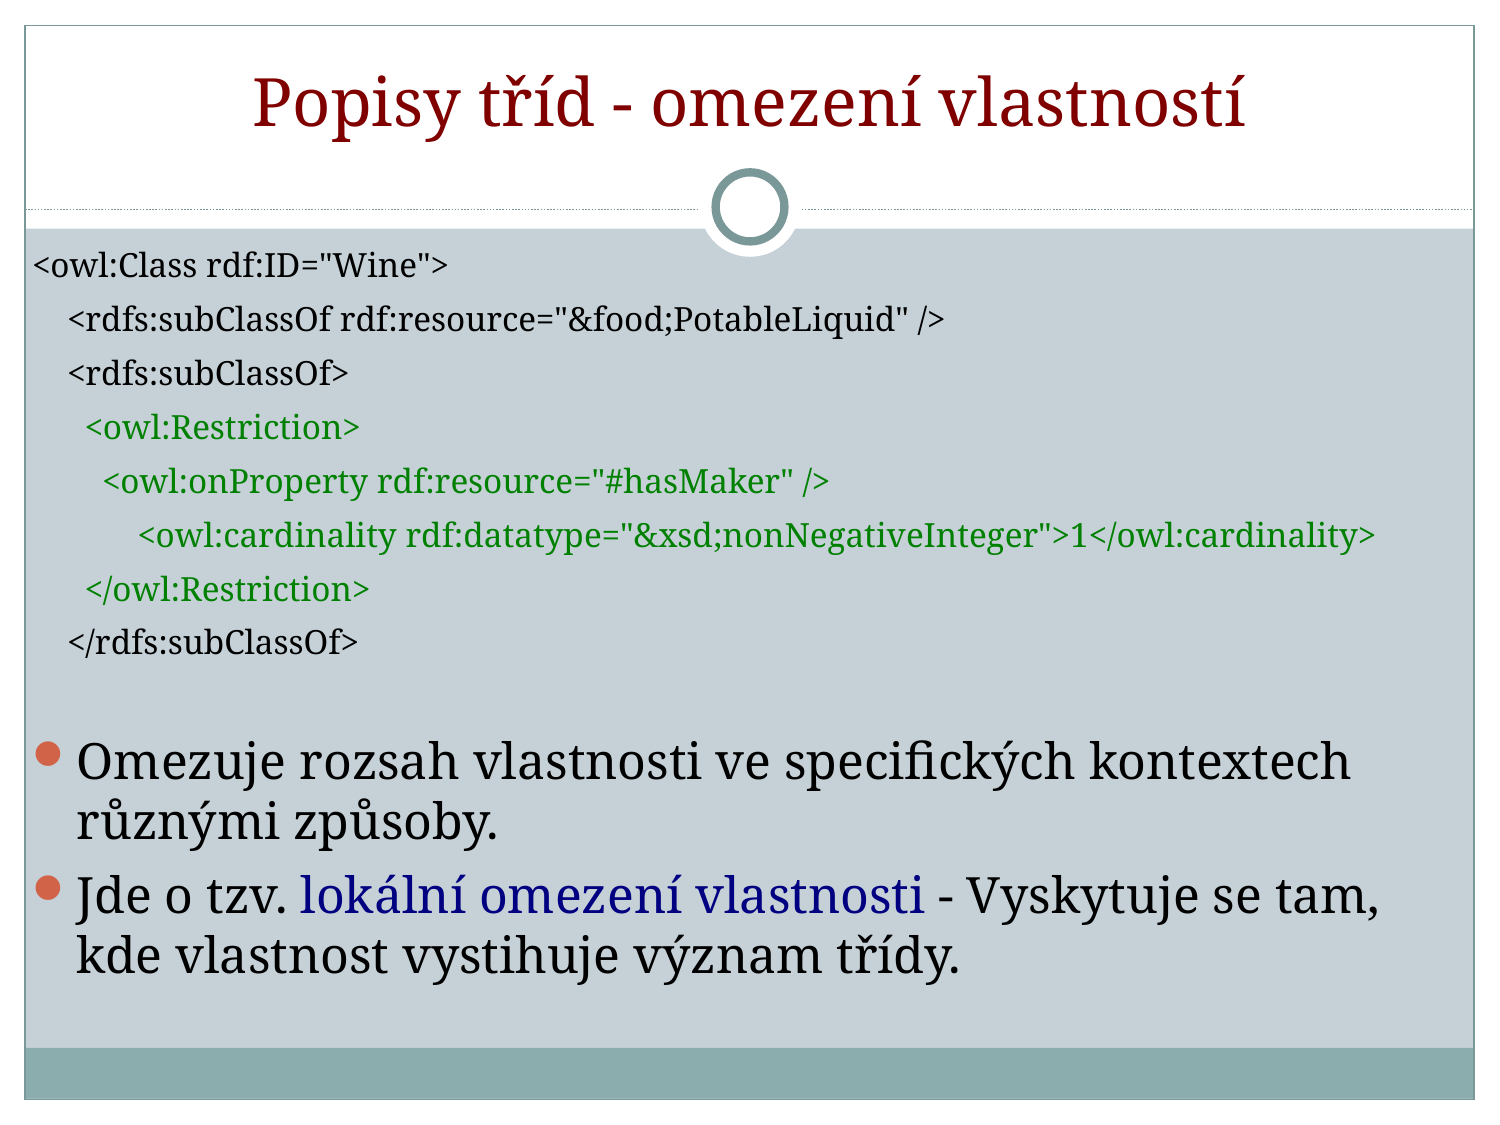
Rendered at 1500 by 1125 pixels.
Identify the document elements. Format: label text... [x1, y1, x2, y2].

title Popisy tříd - omezení vlastností [49, 37, 1450, 163]
list <owl:Class rdf:ID="Wine"> <rdfs:subClassOf rdf:resource="&food;PotableLiquid" /> <rdfs:subClassOf> <owl:Restriction> <owl:onProperty rdf:resource="#hasMaker" /> <owl:cardinality rdf:datatype="&xsd;nonNegativeInteger">1</owl:cardinality> </owl:Restriction> </rdfs:subClassOf> Omezuje rozsah vlastnosti ve specifických kontextech různými způsoby. Jde o tzv. lokální omezení vlastnosti - Vyskytuje se tam, kde vlastnost vystihuje význam třídy. [17, 236, 1418, 1066]
